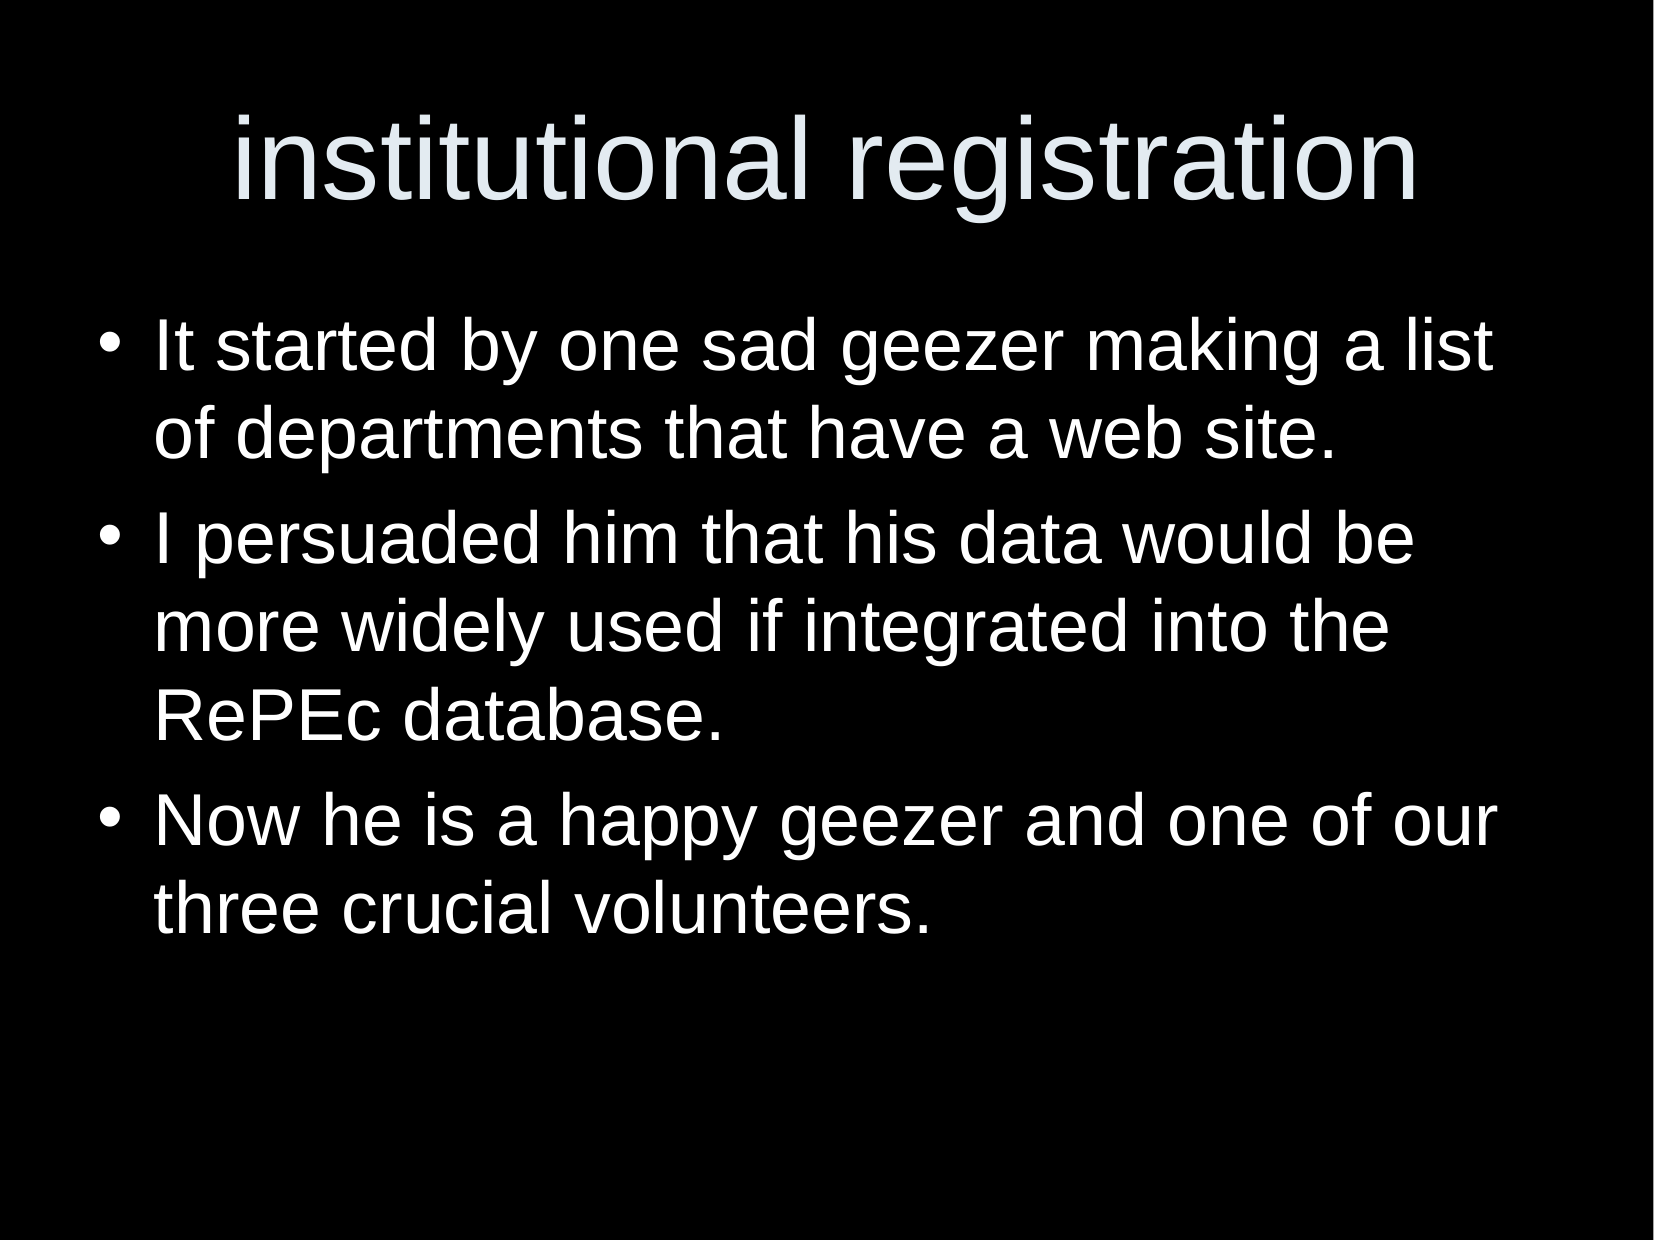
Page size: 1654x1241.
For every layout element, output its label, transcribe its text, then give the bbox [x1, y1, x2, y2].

list It started by one sad geezer making a list of departments that have a web site. I persuaded him that his data would be more widely used if integrated into the RePEc database. Now he is a happy geezer and one of our three crucial volunteers. [82, 289, 1571, 1108]
title institutional registration [82, 49, 1571, 257]
